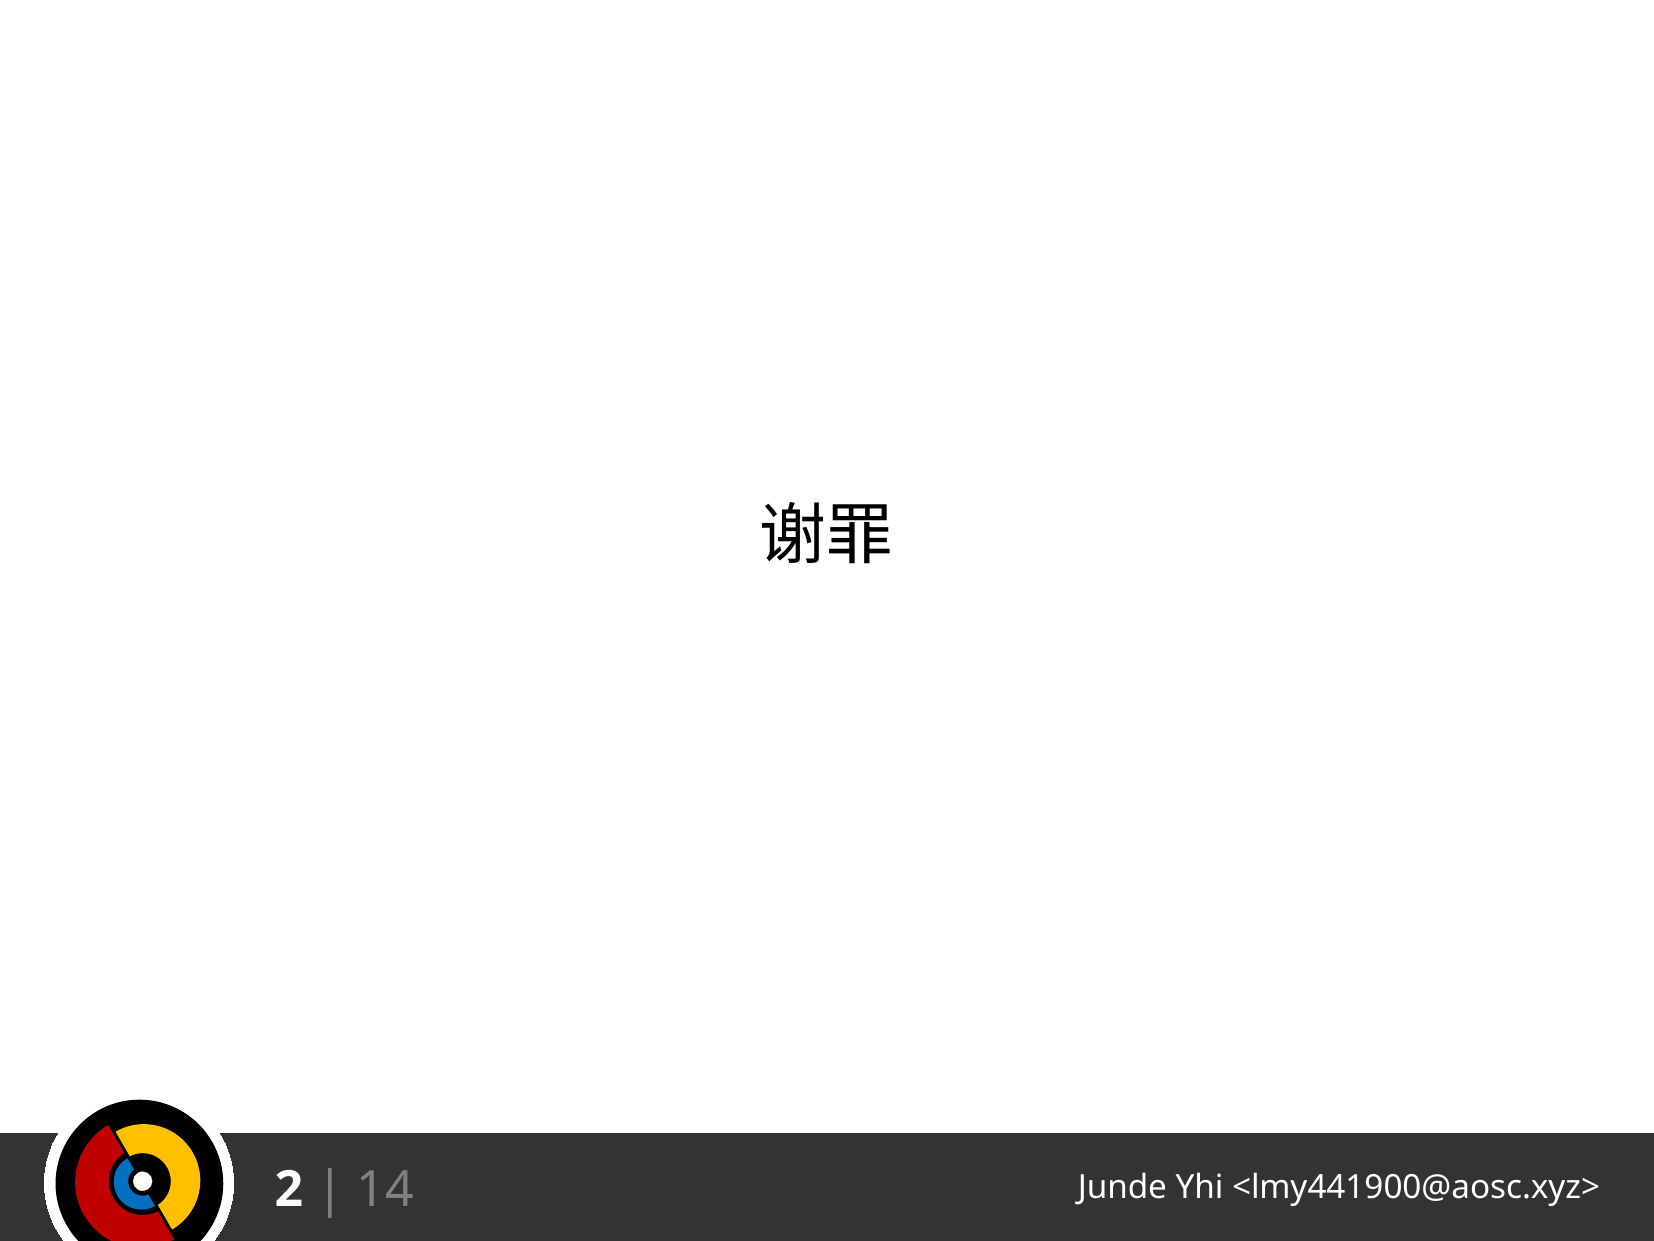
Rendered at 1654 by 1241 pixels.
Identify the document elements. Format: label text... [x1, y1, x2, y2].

subtitle 谢罪 [82, 49, 1571, 1010]
